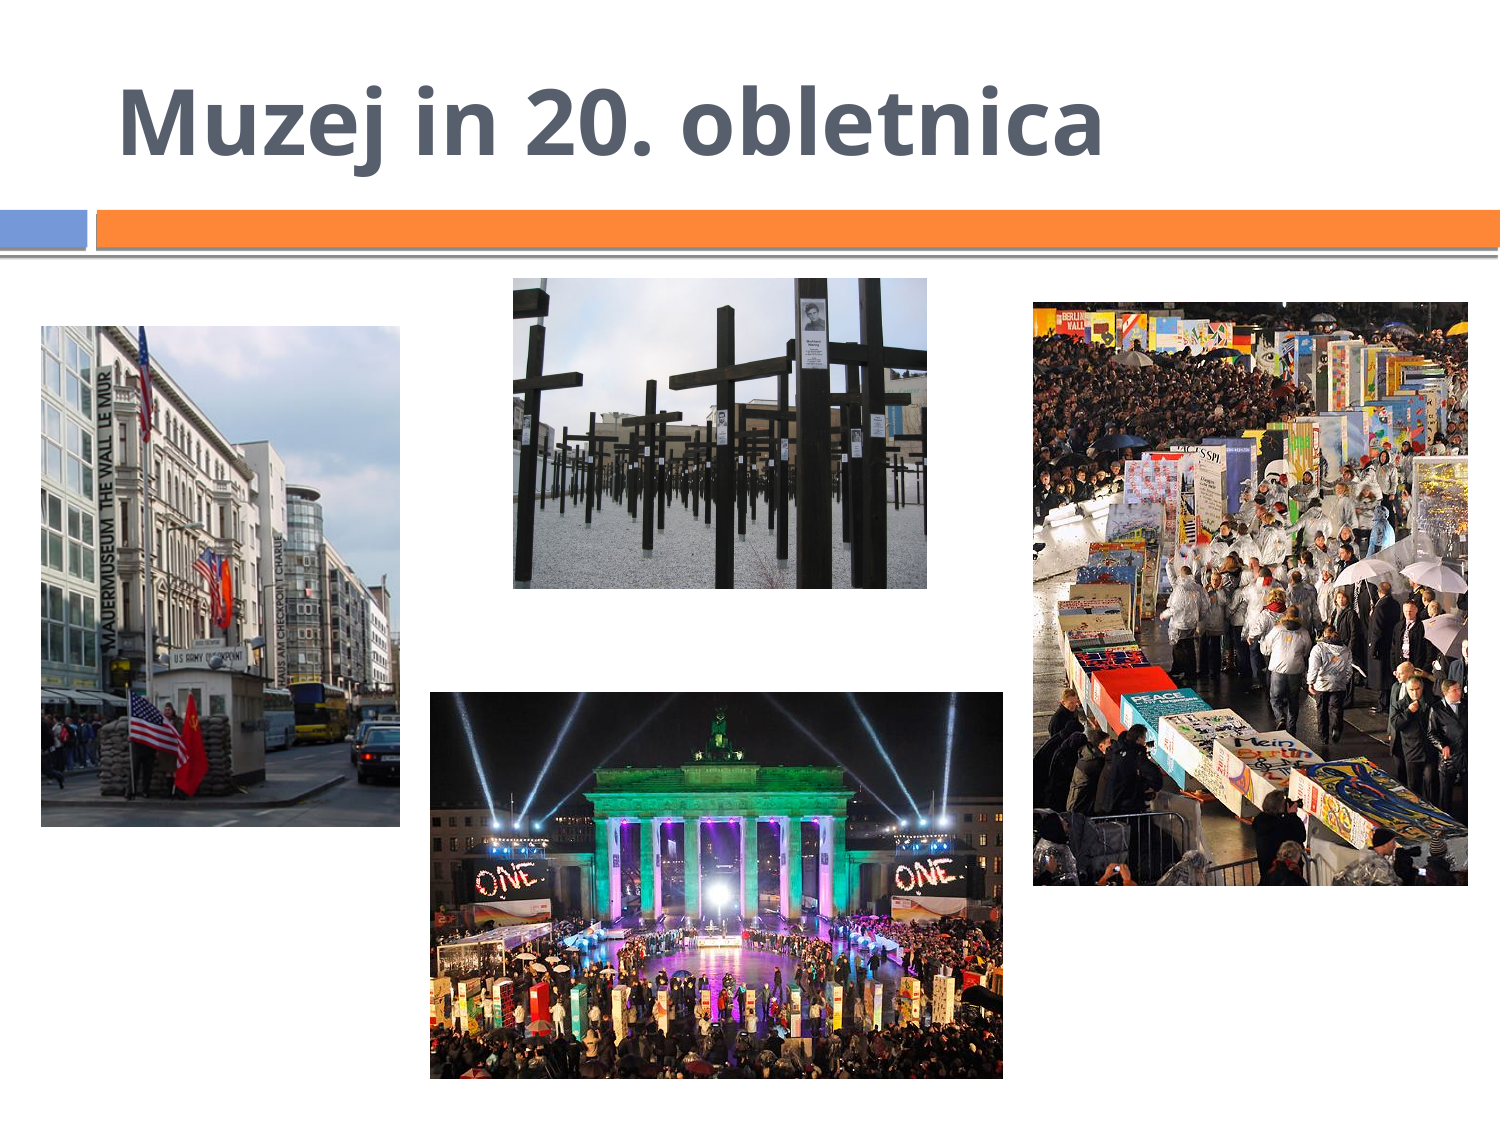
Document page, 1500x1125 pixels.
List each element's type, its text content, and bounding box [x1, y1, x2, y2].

picture [430, 692, 1003, 1079]
picture [1033, 302, 1468, 886]
title Muzej in 20. obletnica [100, 37, 1438, 200]
picture [513, 278, 927, 590]
picture [41, 326, 400, 827]
